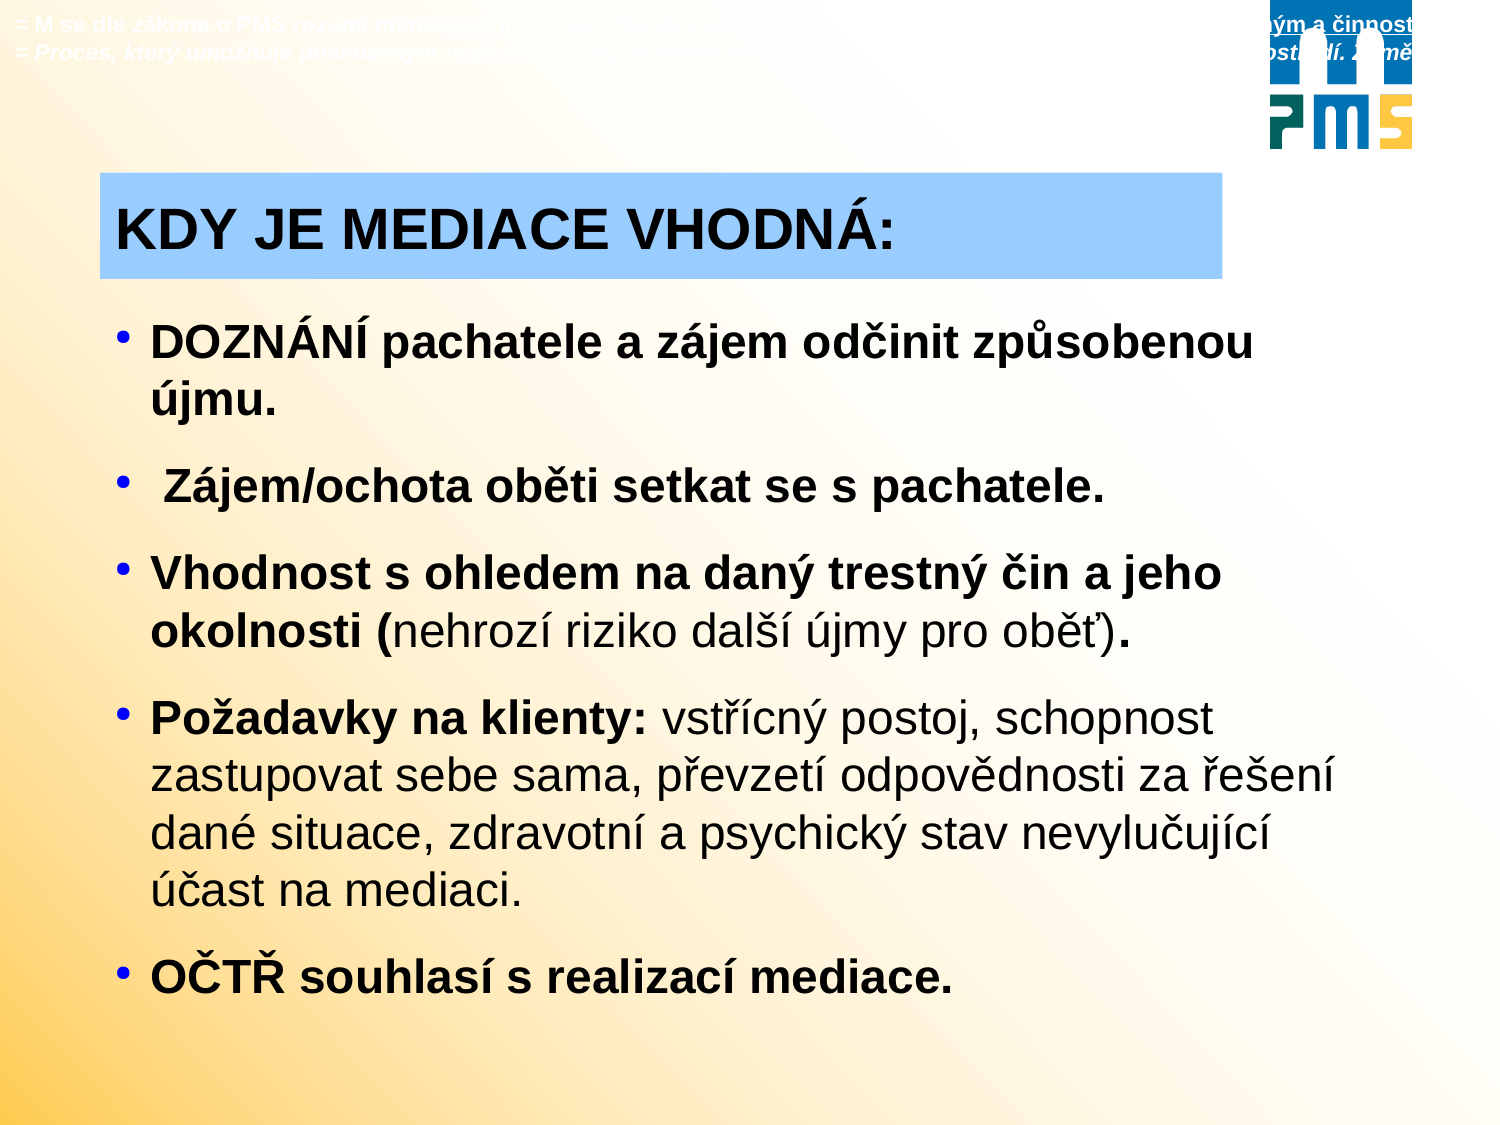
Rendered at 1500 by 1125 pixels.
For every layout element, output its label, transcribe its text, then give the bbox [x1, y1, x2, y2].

text_box = M se dle zákona o PMS rozumí mimosoudní zprostředkování za účelem řešení sporu mezi obviněným a poškozeným a činnost směřující k urovnání konfliktního stavu vykonávaná v souvislosti s trestním řízením. Mediaci lze provádět jen s výslovným souhlasem obviněného a poškozeného. = Proces, který umožňuje poškozeným majícím o to zájem setkat se s pachatelem v bezpečném a uspořádaném prostředí. Záměrem je vést pachatele k odpovědnosti a zároveň poskytnout podporu a pomoc pošk. Pošk.- sdělit, jak jej TČ ovlivnil, dostat odpovědi na své otázky a účastnit se plánu NŠ. [0, 2, 1500, 73]
text_box DOZNÁNÍ pachatele a zájem odčinit způsobenou újmu. Zájem/ochota oběti setkat se s pachatele. Vhodnost s ohledem na daný trestný čin a jeho okolnosti (nehrozí riziko další újmy pro oběť). Požadavky na klienty: vstřícný postoj, schopnost zastupovat sebe sama, převzetí odpovědnosti za řešení dané situace, zdravotní a psychický stav nevylučující účast na mediaci. OČTŘ souhlasí s realizací mediace. [100, 302, 1412, 1000]
picture [0, 73, 1500, 1125]
text_box KDY JE MEDIACE VHODNÁ: [100, 172, 1223, 279]
